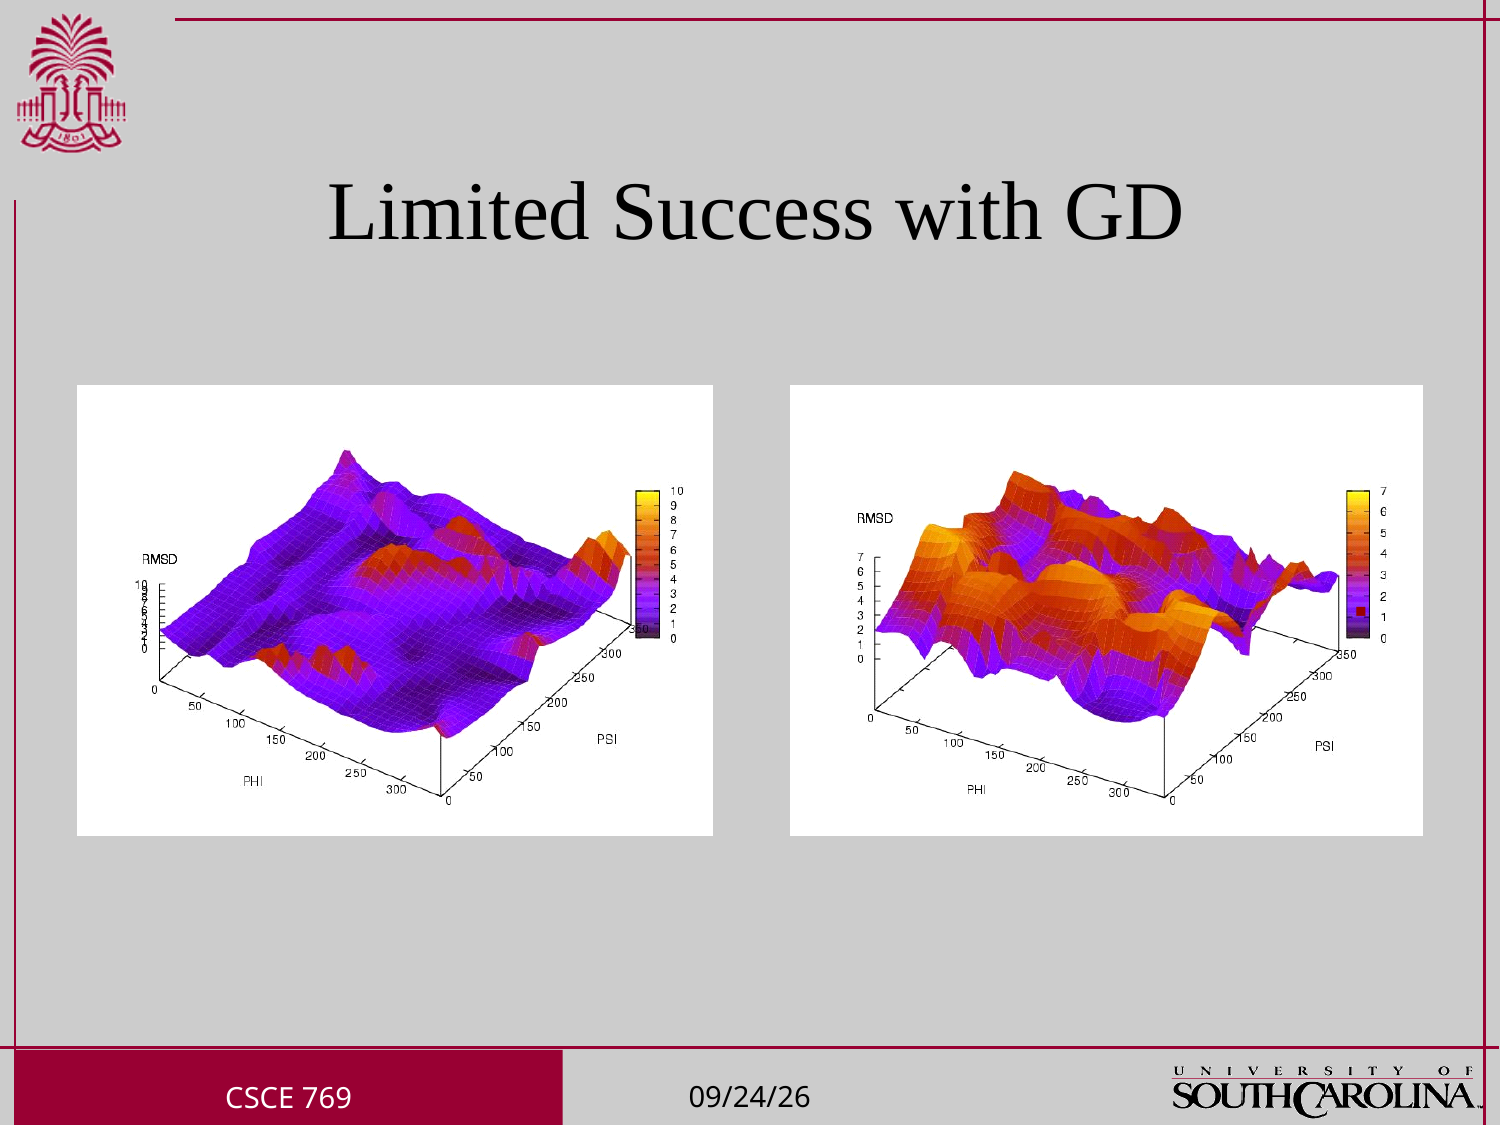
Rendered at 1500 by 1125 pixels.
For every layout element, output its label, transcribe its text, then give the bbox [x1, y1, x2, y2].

picture [1162, 1049, 1483, 1125]
picture [77, 385, 713, 836]
title Limited Success with GD [87, 77, 1426, 266]
picture [790, 385, 1423, 836]
picture [12, 12, 131, 155]
